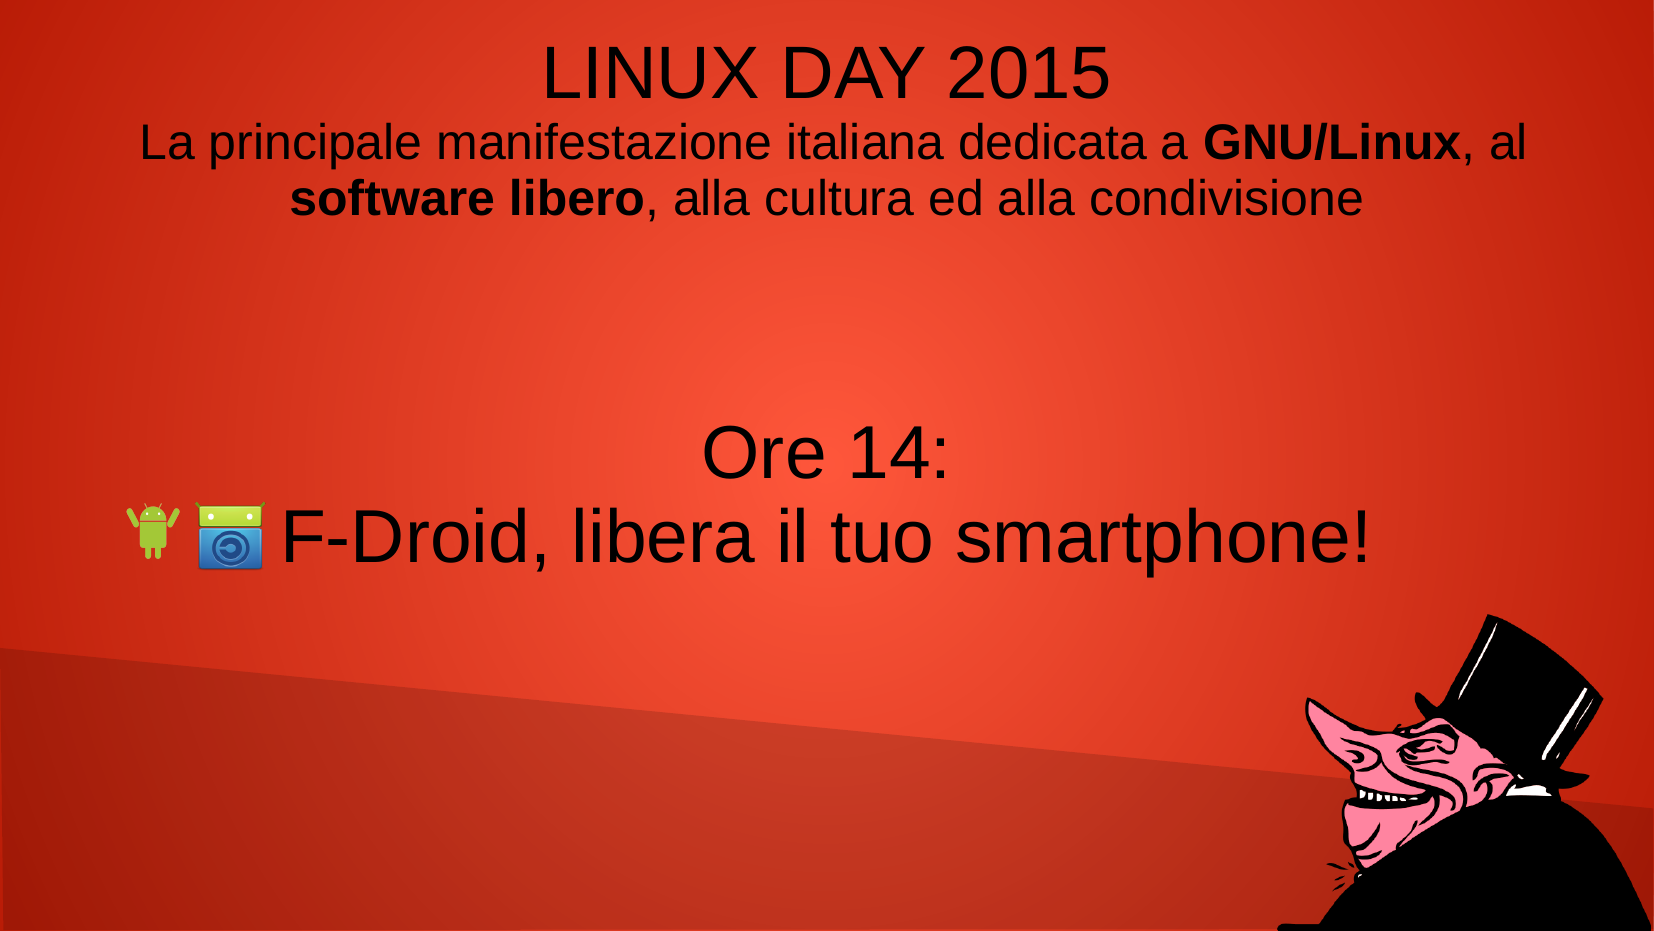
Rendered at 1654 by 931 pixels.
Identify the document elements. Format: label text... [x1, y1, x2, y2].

title LINUX DAY 2015 La principale manifestazione italiana dedicata a GNU/Linux, al software libero, alla cultura ed alla condivisione [82, 30, 1571, 224]
picture [194, 501, 266, 573]
picture [122, 501, 184, 562]
subtitle Ore 14: F-Droid, libera il tuo smartphone! [82, 224, 1571, 764]
picture [1277, 614, 1651, 931]
